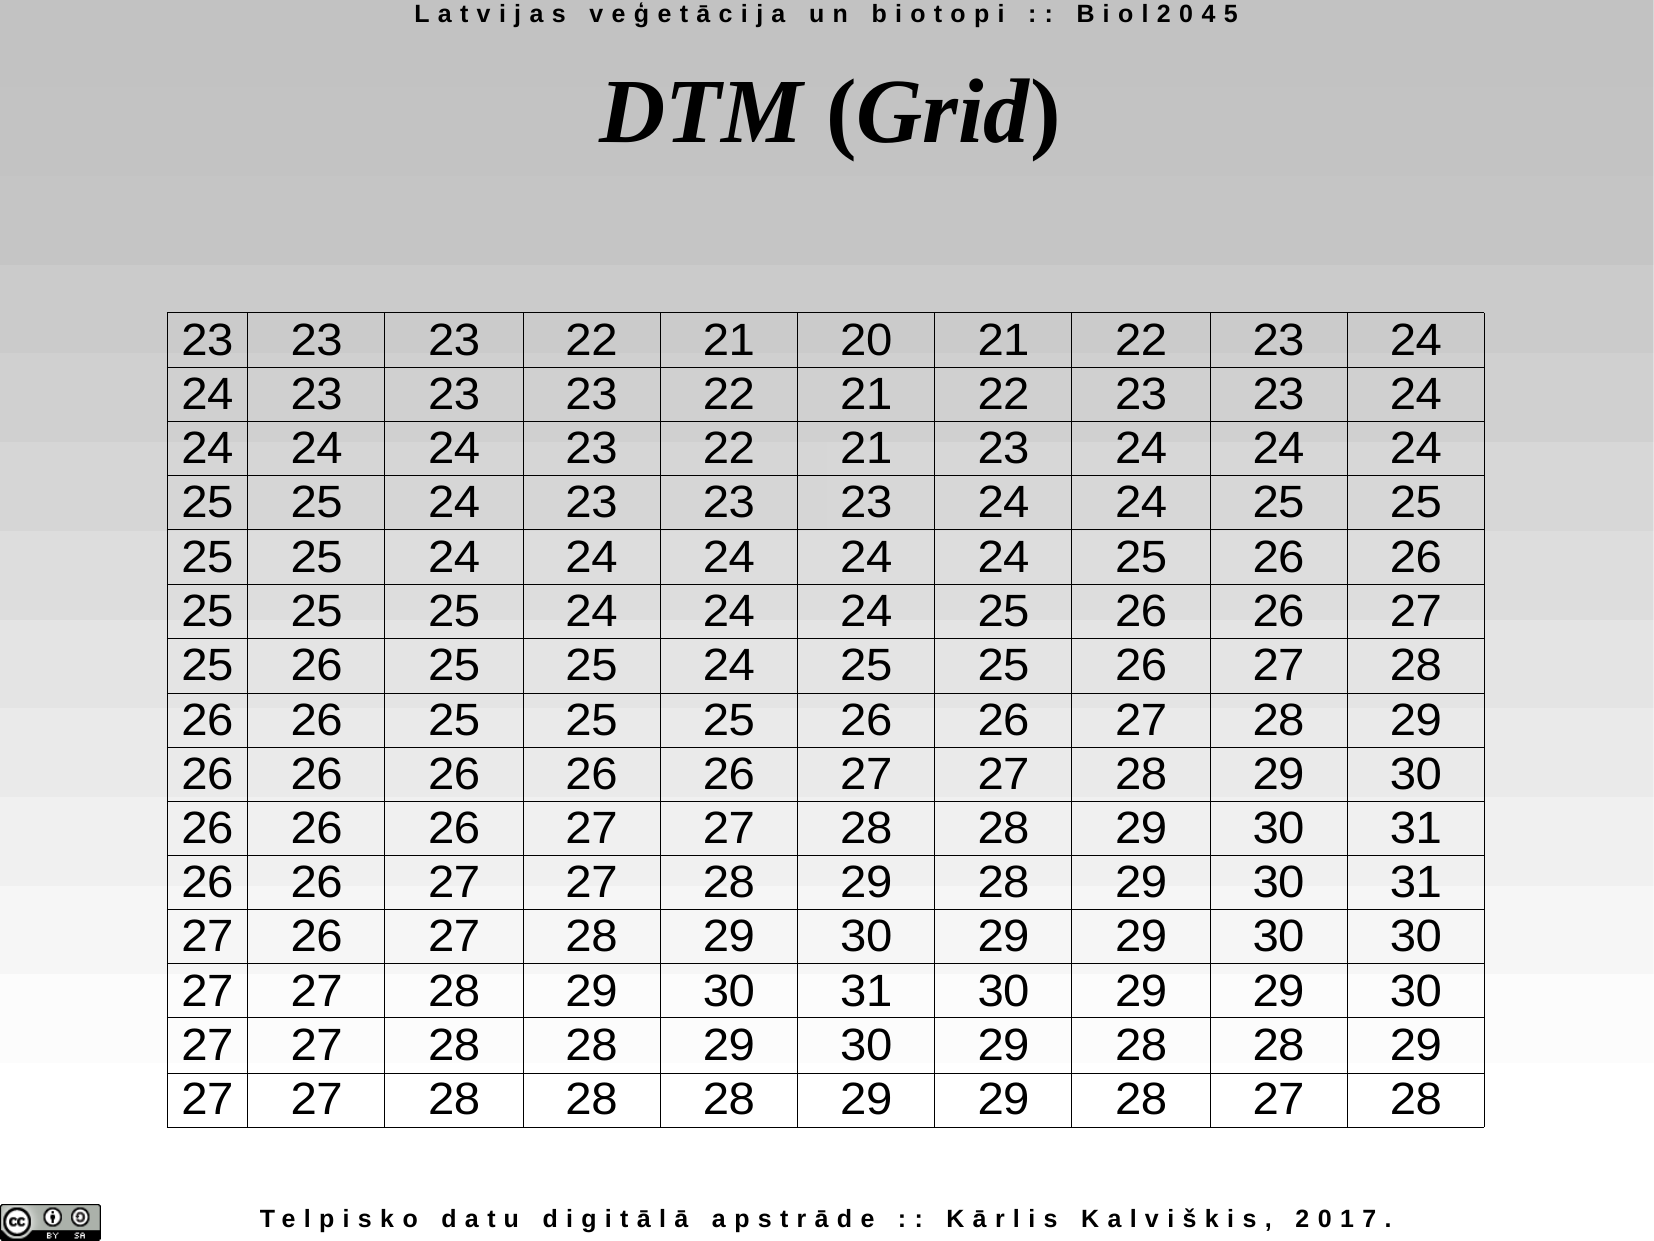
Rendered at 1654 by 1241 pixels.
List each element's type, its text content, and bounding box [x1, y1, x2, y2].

chart [166, 312, 1487, 1129]
title DTM (Grid) [34, 61, 1626, 296]
picture [0, 0, 1654, 1241]
